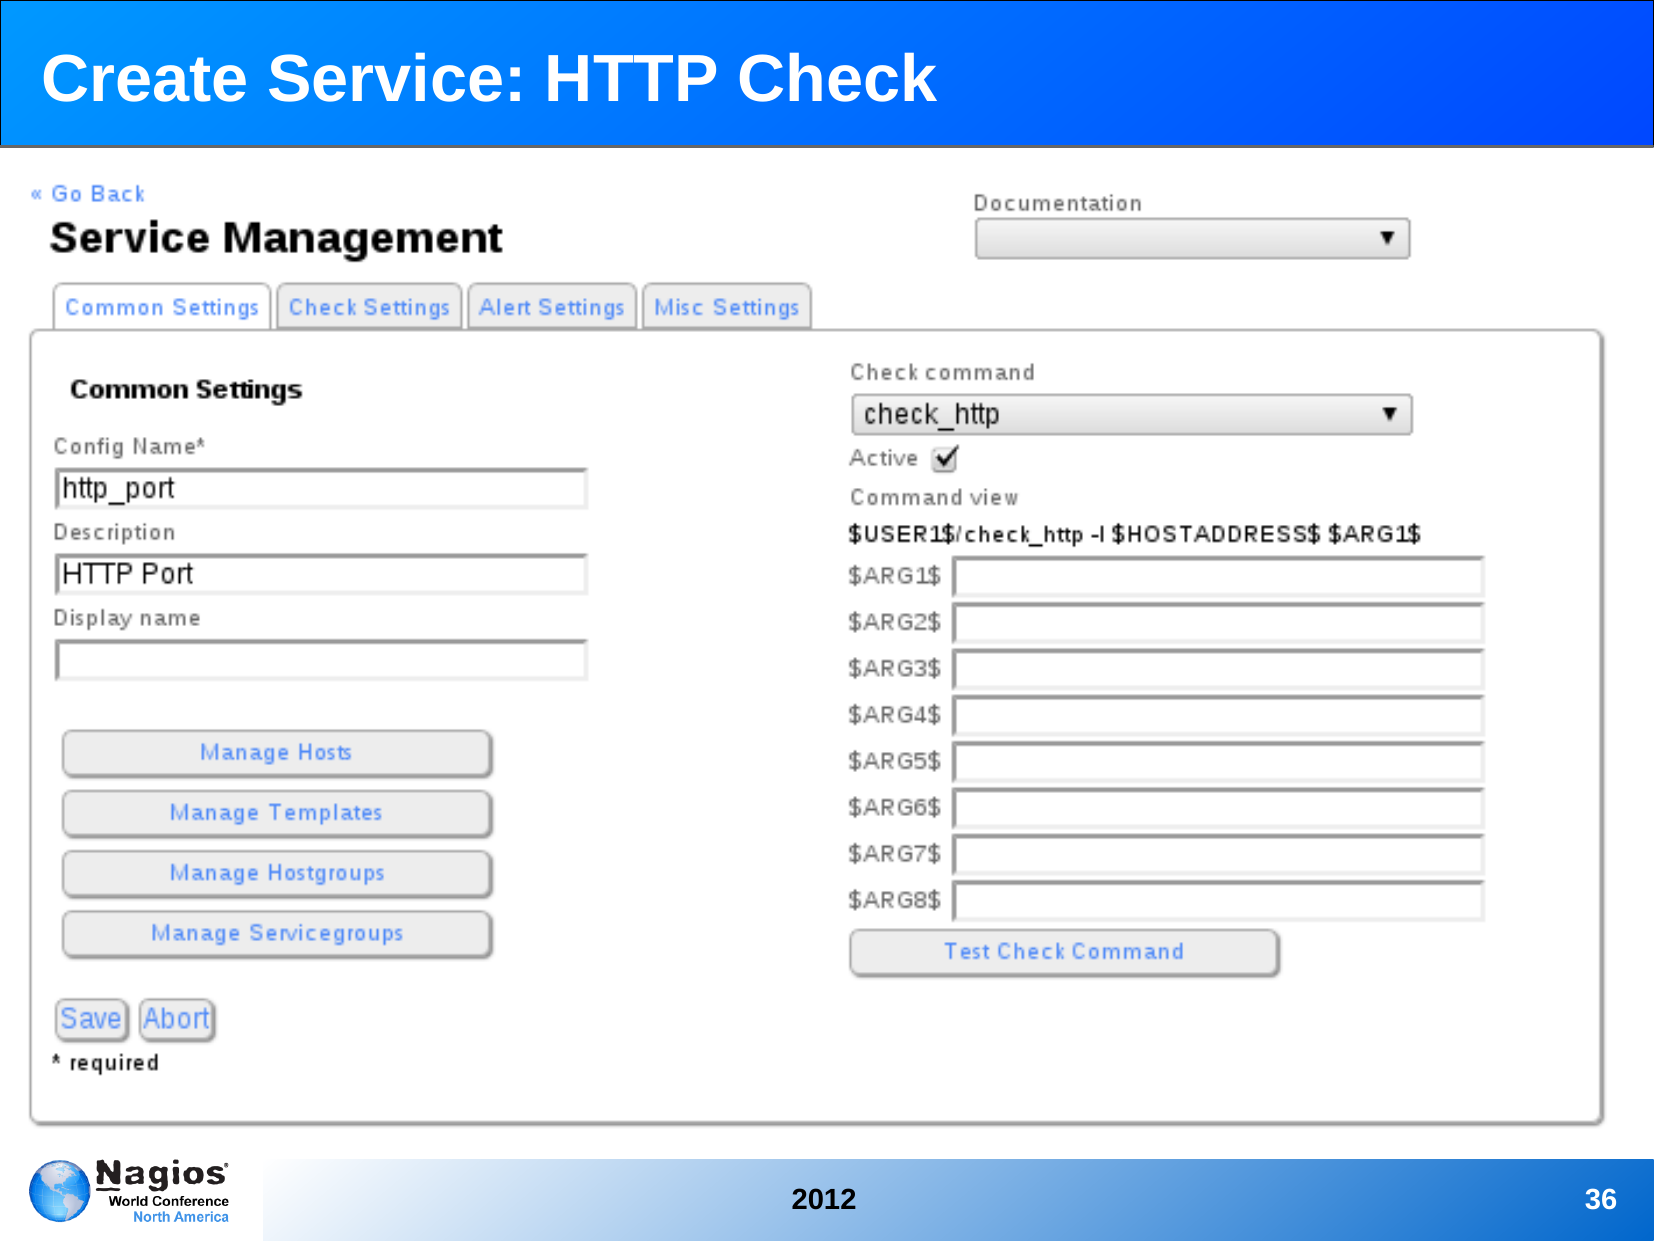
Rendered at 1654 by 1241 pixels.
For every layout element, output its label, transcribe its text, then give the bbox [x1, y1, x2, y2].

picture [29, 1159, 229, 1235]
picture [9, 165, 1628, 1131]
title Create Service: HTTP Check [41, 36, 1530, 120]
